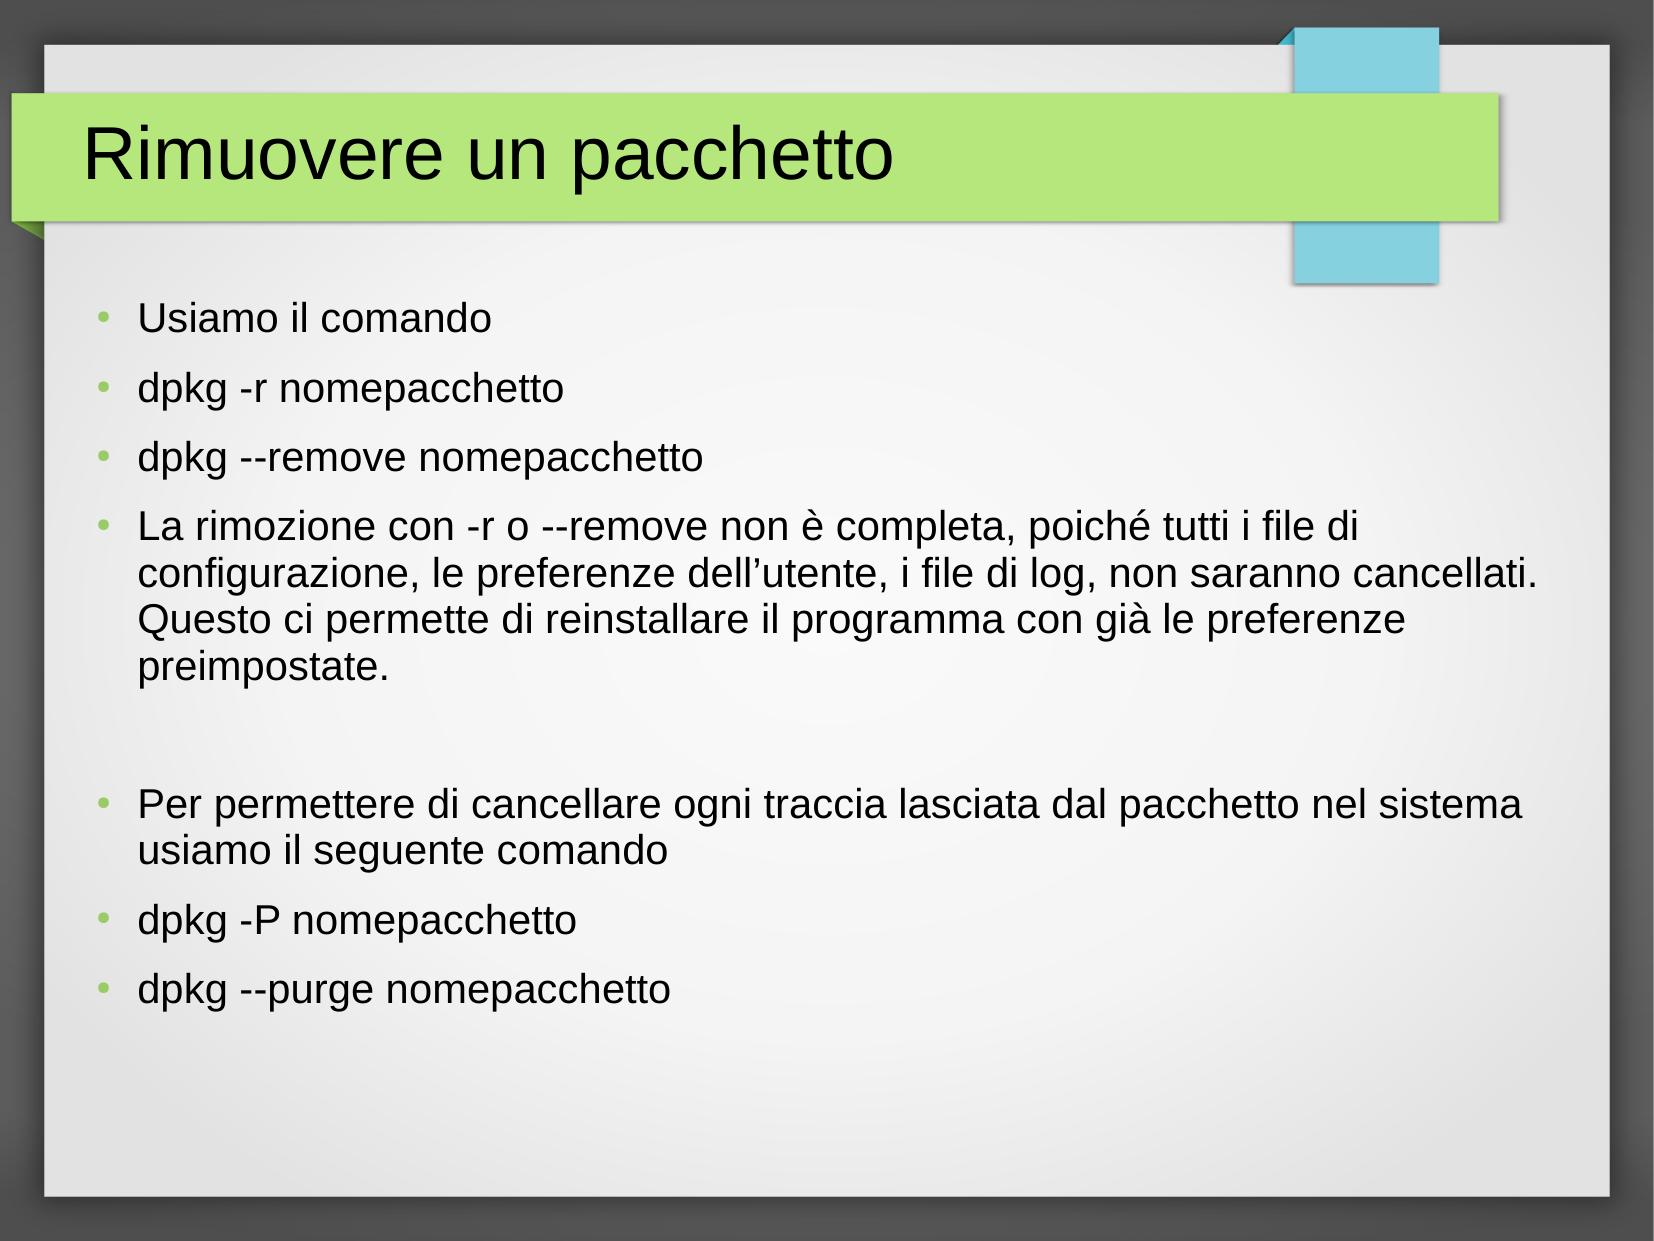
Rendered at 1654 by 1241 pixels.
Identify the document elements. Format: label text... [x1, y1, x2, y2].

picture [0, 0, 1654, 1241]
list Usiamo il comando dpkg -r nomepacchetto dpkg --remove nomepacchetto La rimozione con -r o --remove non è completa, poiché tutti i file di configurazione, le preferenze dell’utente, i file di log, non saranno cancellati. Questo ci permette di reinstallare il programma con già le preferenze preimpostate. Per permettere di cancellare ogni traccia lasciata dal pacchetto nel sistema usiamo il seguente comando dpkg -P nomepacchetto dpkg --purge nomepacchetto [82, 295, 1571, 1015]
title Rimuovere un pacchetto [82, 94, 1264, 213]
